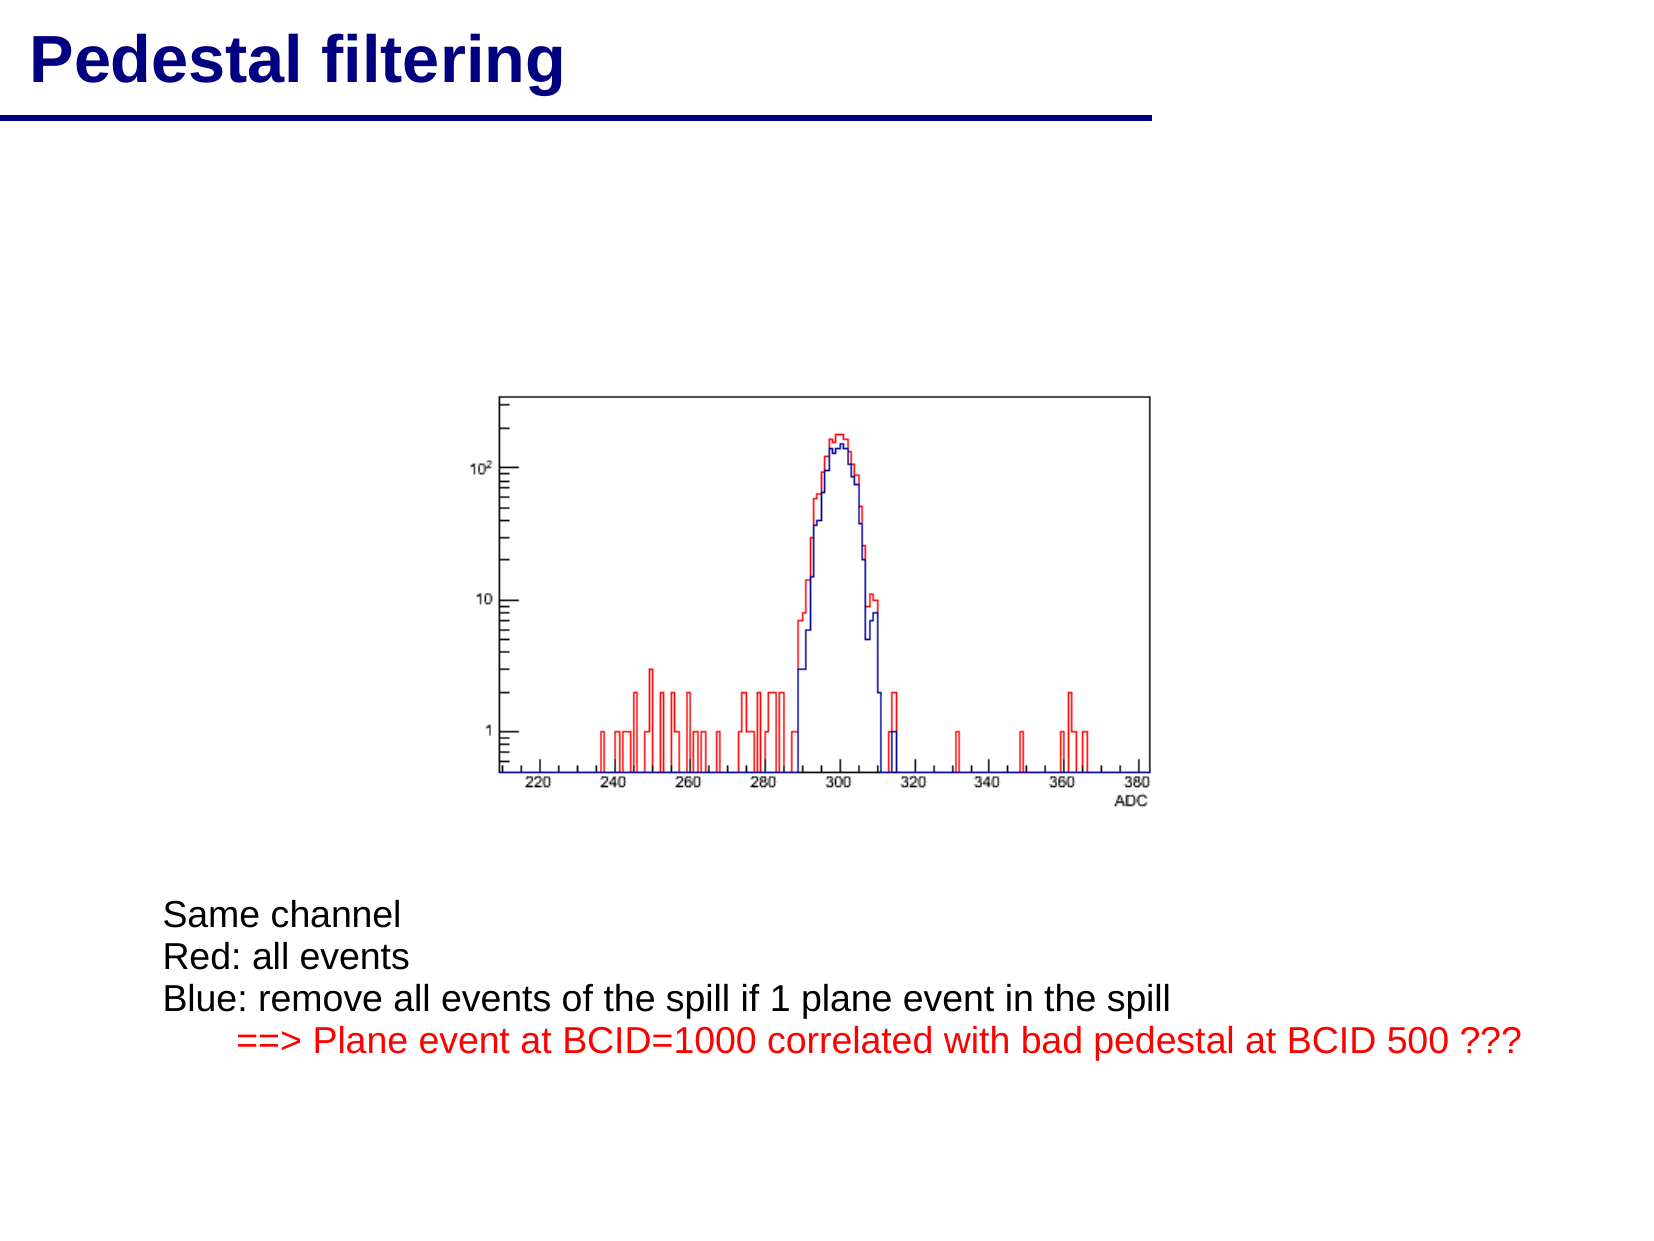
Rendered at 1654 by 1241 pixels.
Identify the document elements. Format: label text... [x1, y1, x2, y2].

text_box Same channel Red: all events Blue: remove all events of the spill if 1 plane event in the spill ==> Plane event at BCID=1000 correlated with bad pedestal at BCID 500 ??? [147, 885, 1565, 1069]
picture [416, 348, 1251, 847]
title Pedestal filtering [29, 0, 1625, 119]
